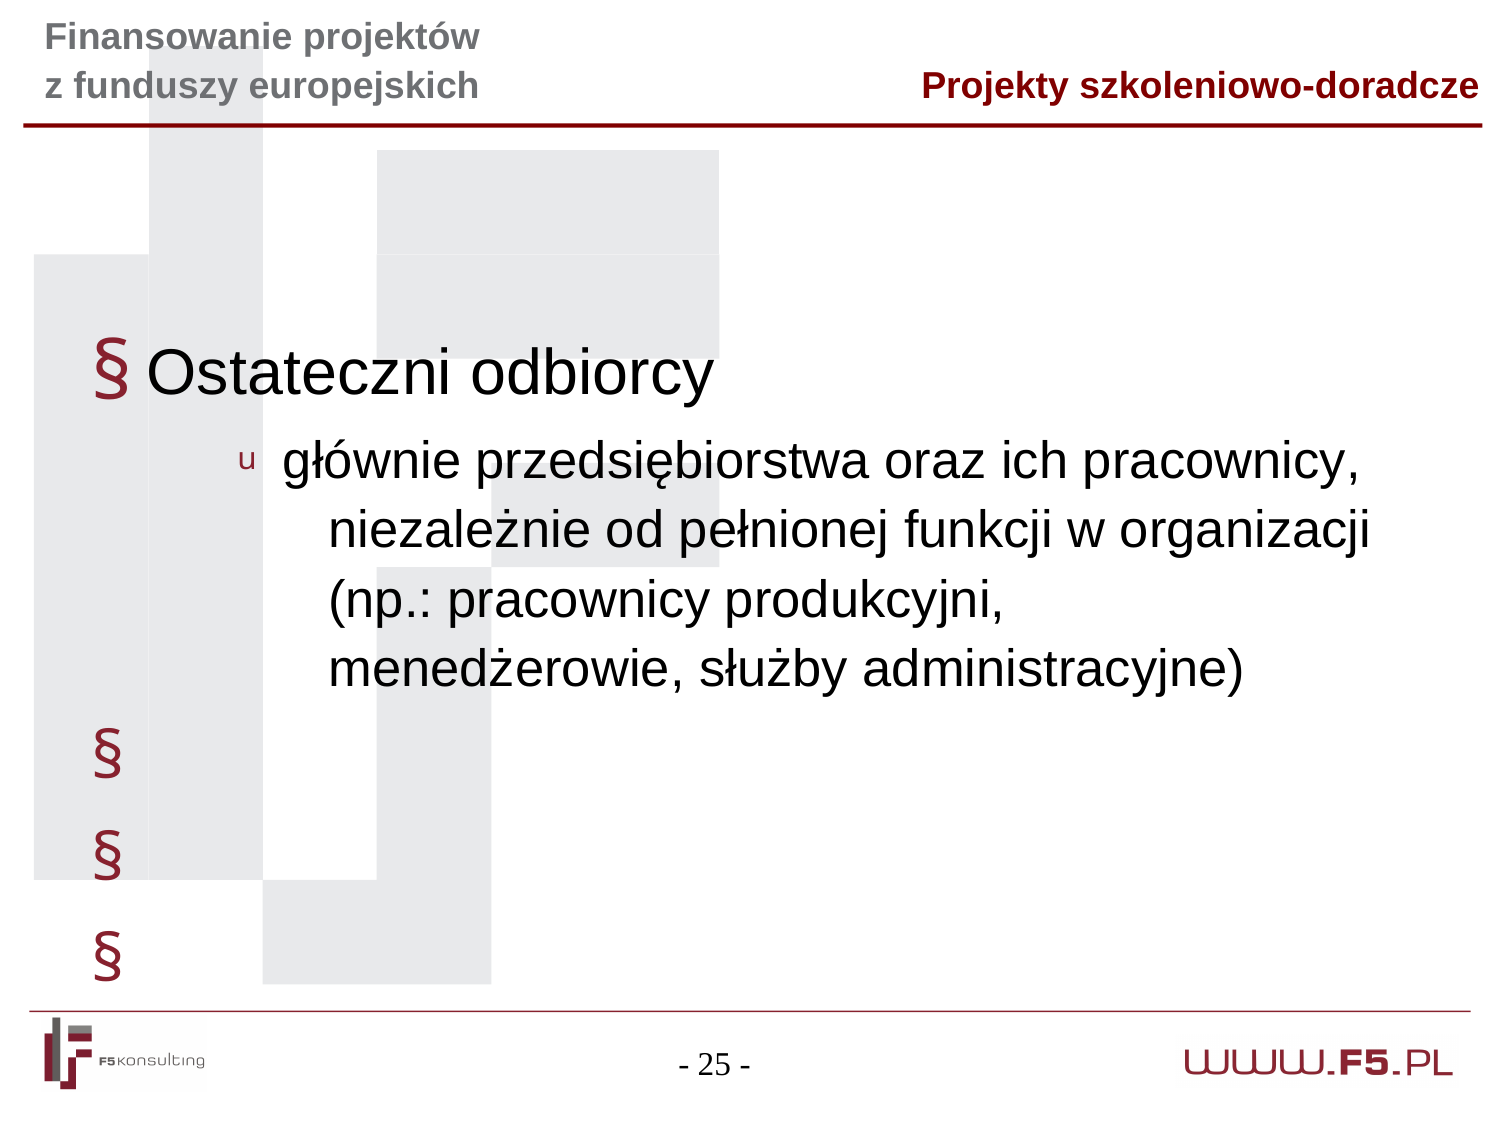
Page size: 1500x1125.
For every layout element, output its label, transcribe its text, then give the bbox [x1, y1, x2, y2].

text_box Finansowanie projektów z funduszy europejskich Projekty szkoleniowo-doradcze [29, 0, 1500, 106]
list Ostateczni odbiorcy głównie przedsiębiorstwa oraz ich pracownicy, niezależnie od pełnionej funkcji w organizacji (np.: pracownicy produkcyjni, menedżerowie, służby administracyjne) [76, 314, 1390, 728]
text_box - - [655, 1034, 774, 1091]
